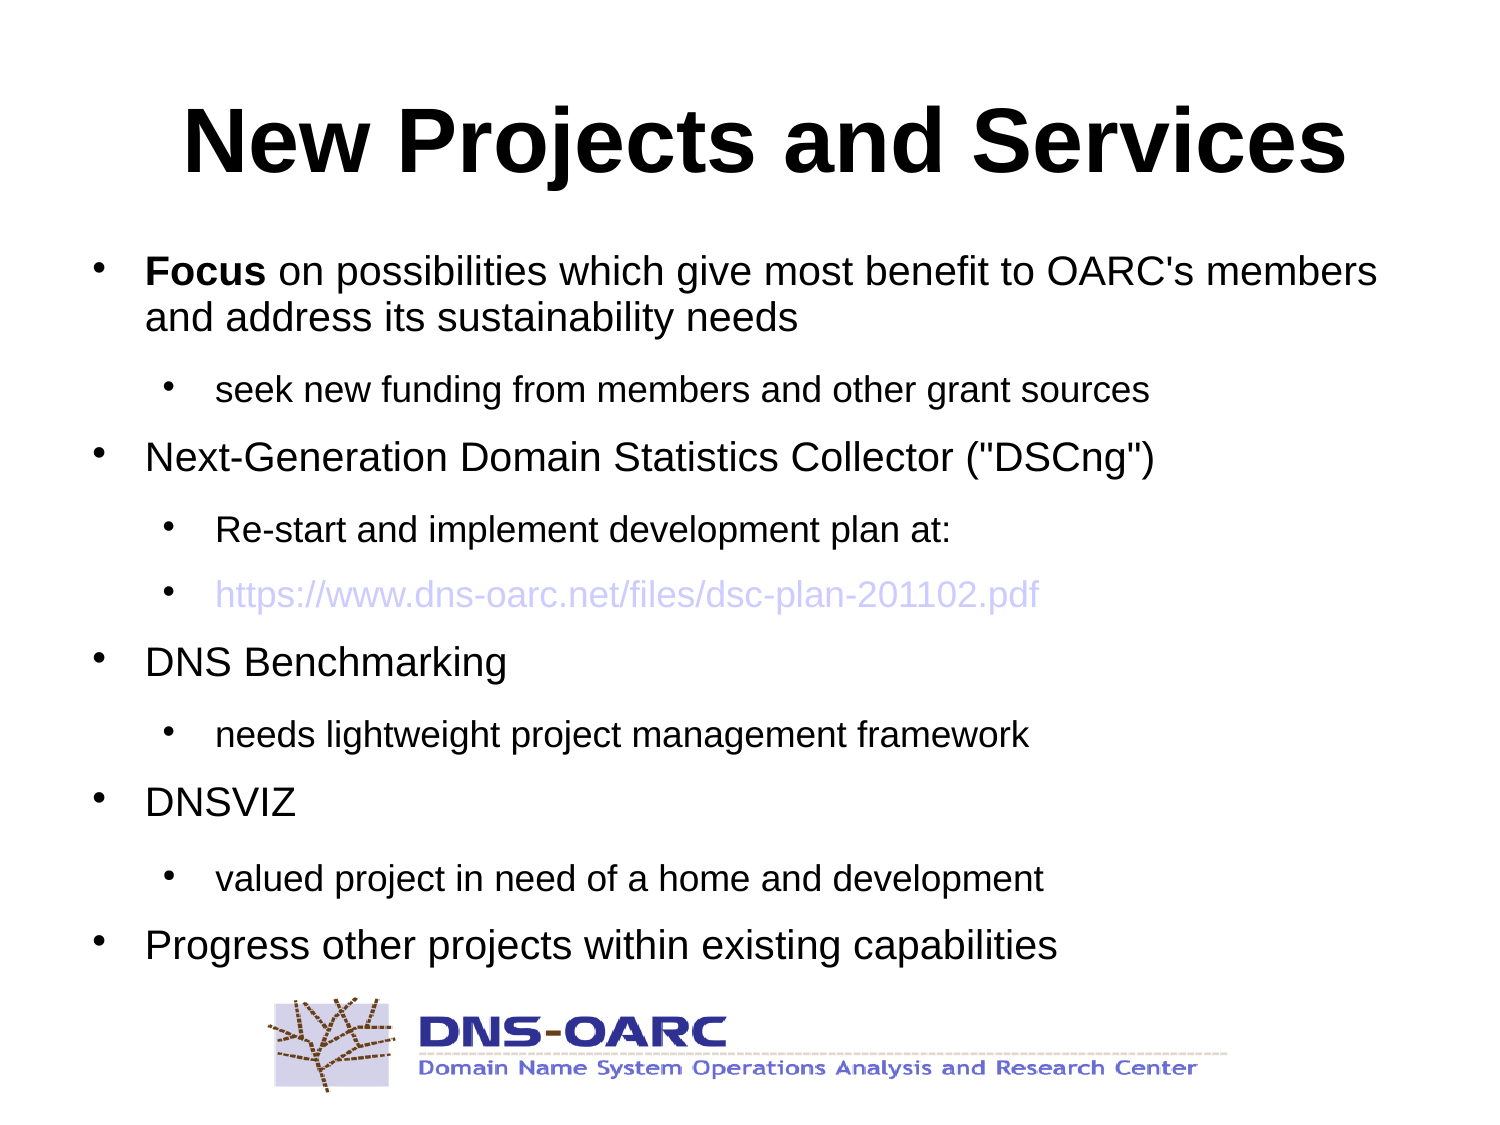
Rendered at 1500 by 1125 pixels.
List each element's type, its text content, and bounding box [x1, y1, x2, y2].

title New Projects and Services [75, 44, 1426, 233]
picture [214, 991, 1259, 1099]
list Focus on possibilities which give most benefit to OARC's members and address its sustainability needs seek new funding from members and other grant sources Next-Generation Domain Statistics Collector ("DSCng") Re-start and implement development plan at: https://www.dns-oarc.net/files/dsc-plan-201102.pdf DNS Benchmarking needs lightweight project management framework DNSVIZ valued project in need of a home and development Progress other projects within existing capabilities [75, 245, 1426, 977]
